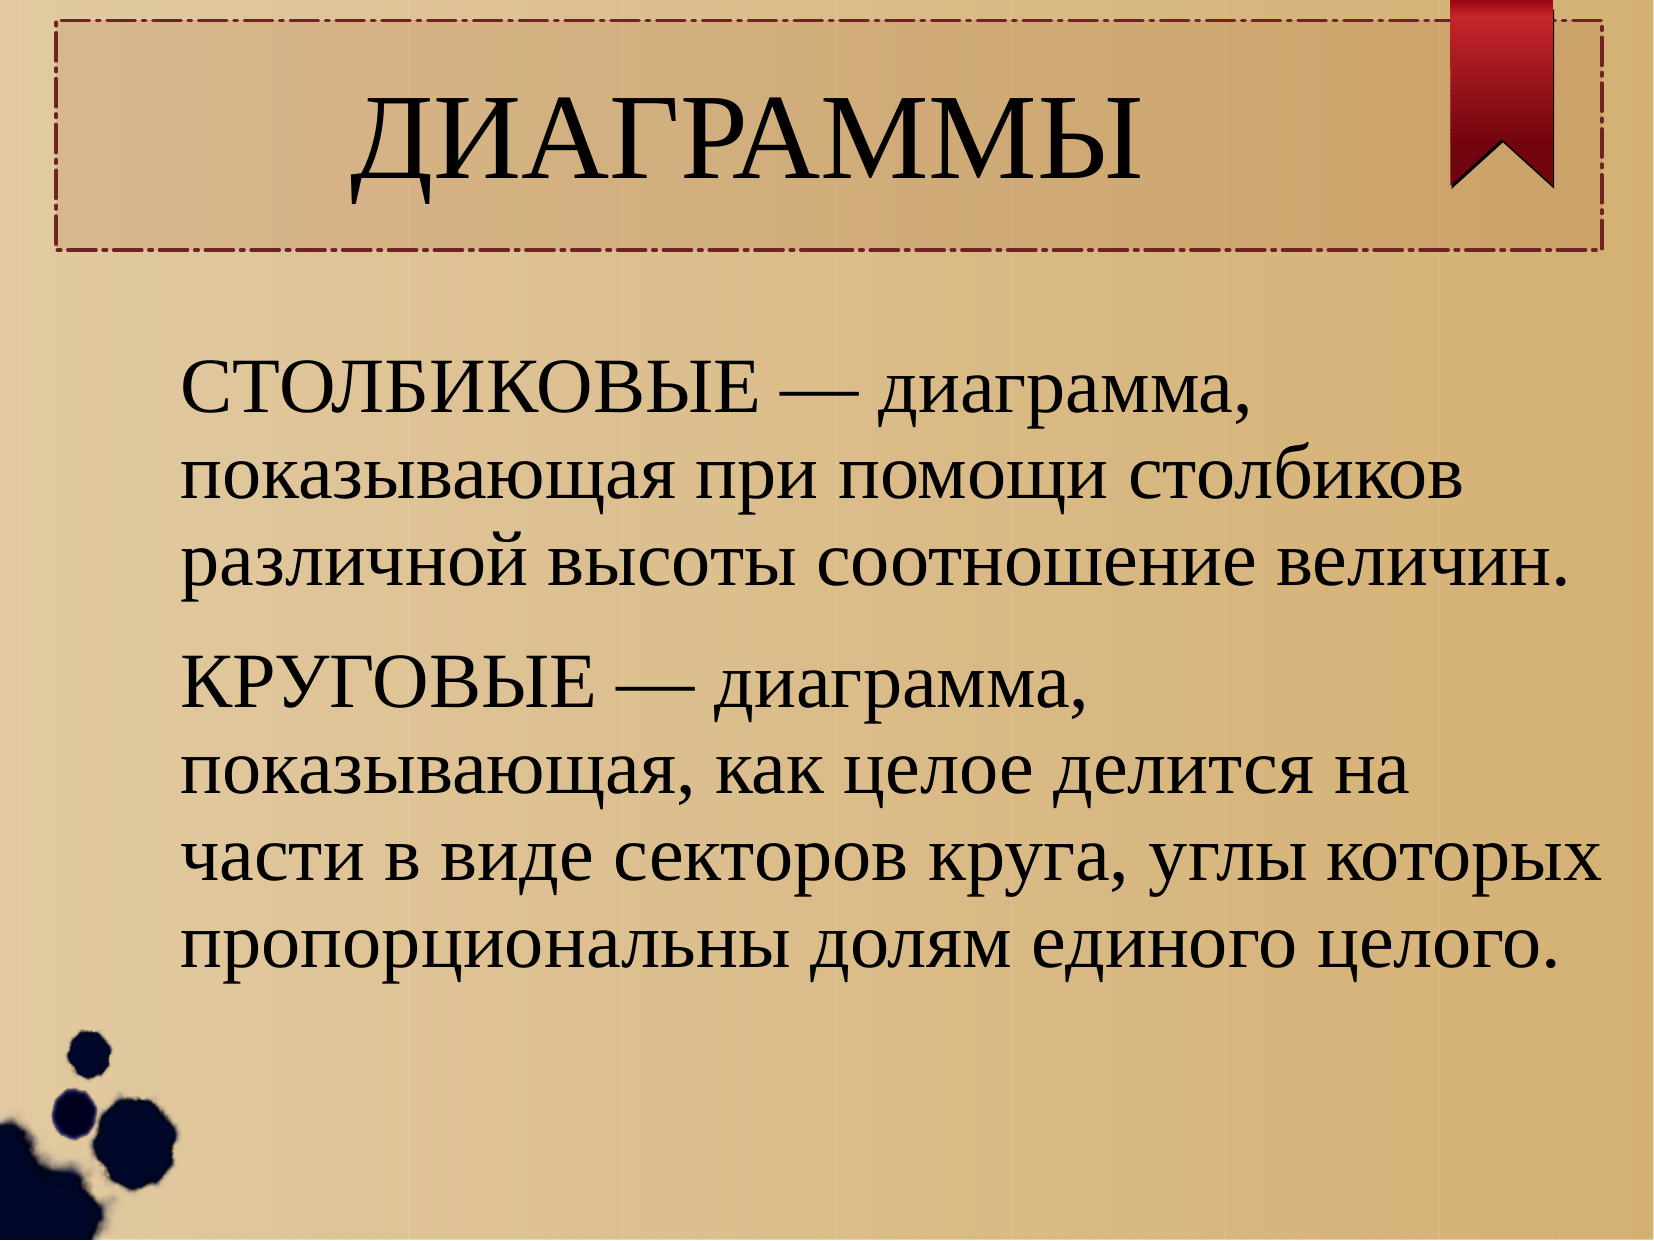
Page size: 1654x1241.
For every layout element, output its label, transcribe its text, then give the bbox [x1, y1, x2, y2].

title ДИАГРАММЫ [82, 47, 1412, 229]
list СТОЛБИКОВЫЕ — диаграмма, показывающая при помощи столбиков различной высоты соотношение величин. КРУГОВЫЕ — диаграмма, показывающая, как целое делится на части в виде секторов круга, углы которых пропорциональны долям единого целого. [118, 342, 1607, 1062]
